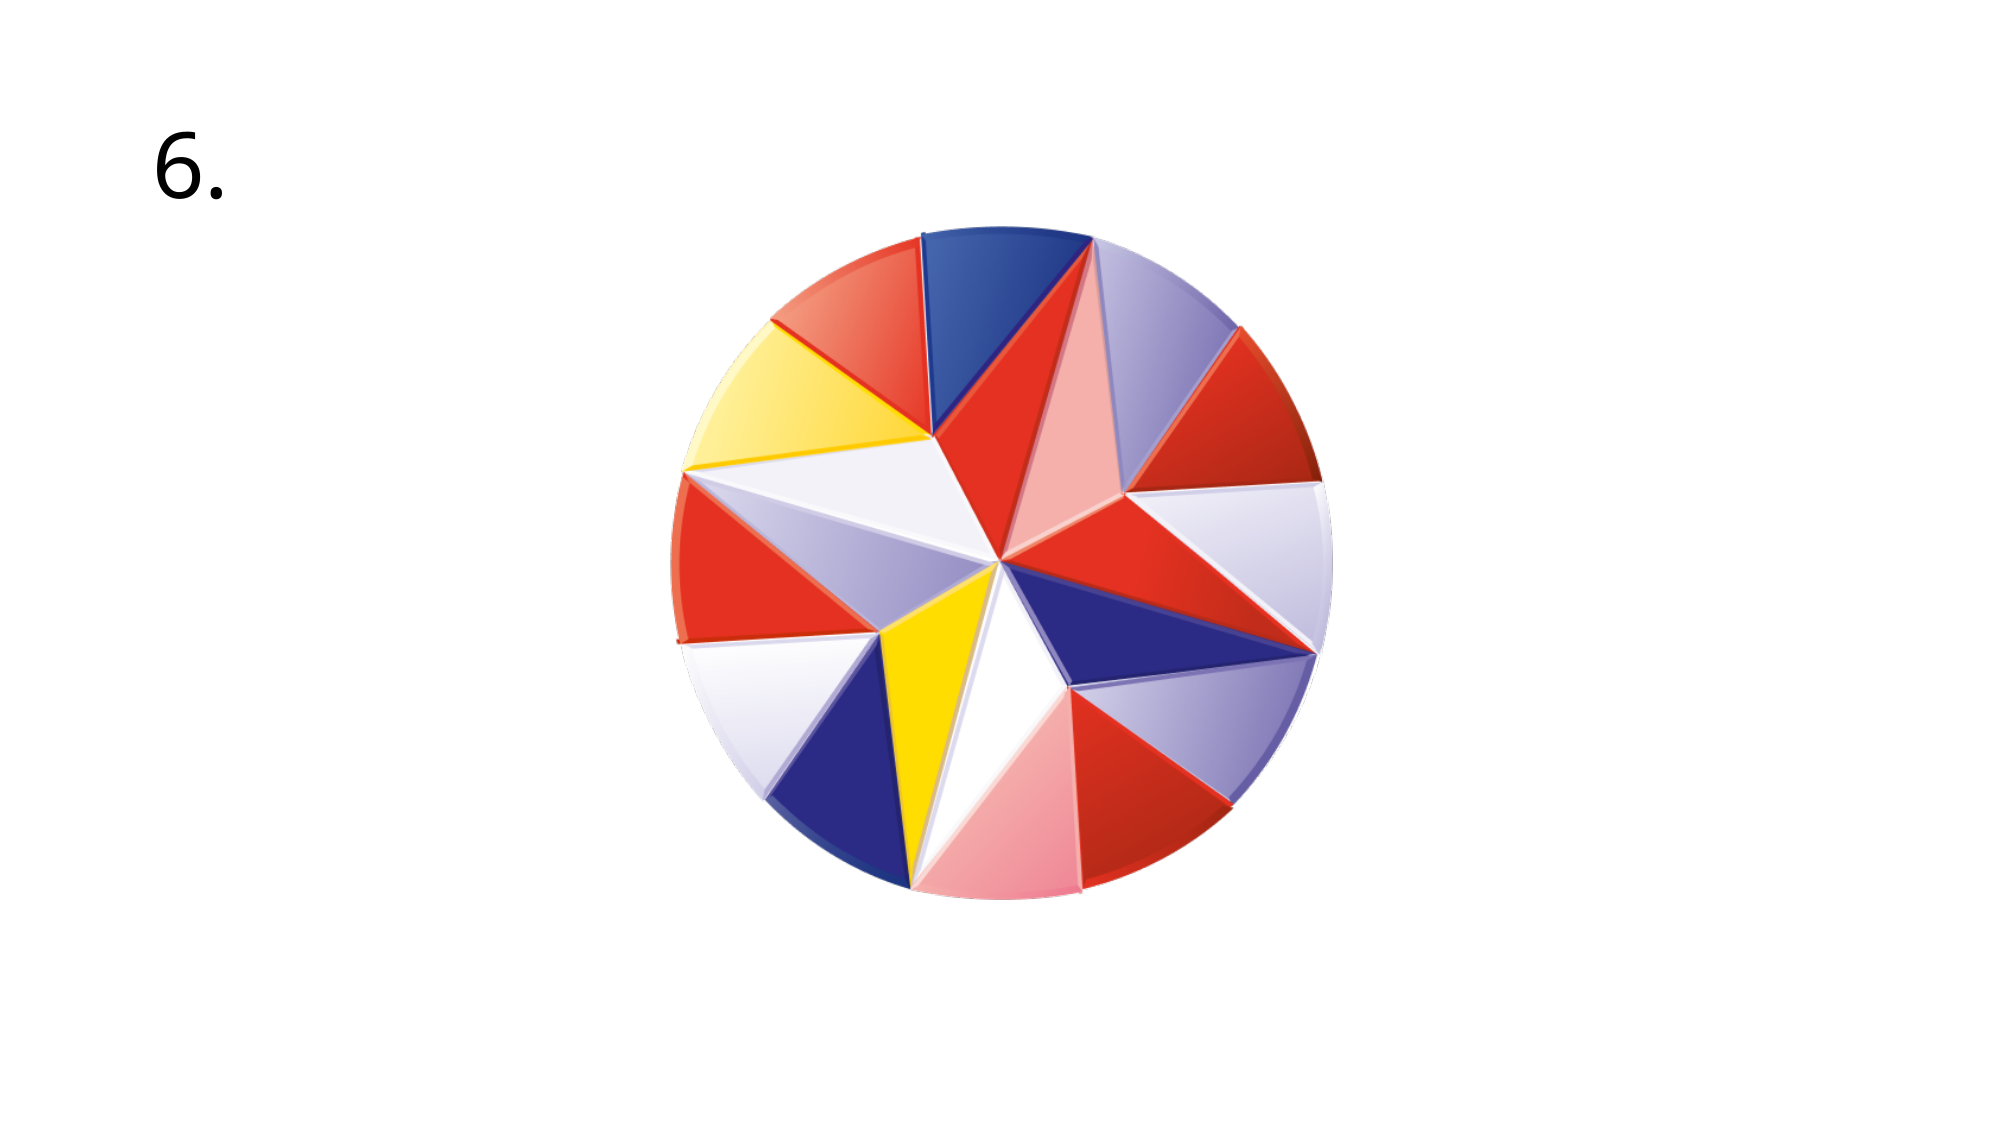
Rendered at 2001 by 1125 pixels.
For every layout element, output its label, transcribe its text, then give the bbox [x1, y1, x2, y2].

title 6. [137, 59, 1863, 278]
picture [368, 206, 1632, 919]
